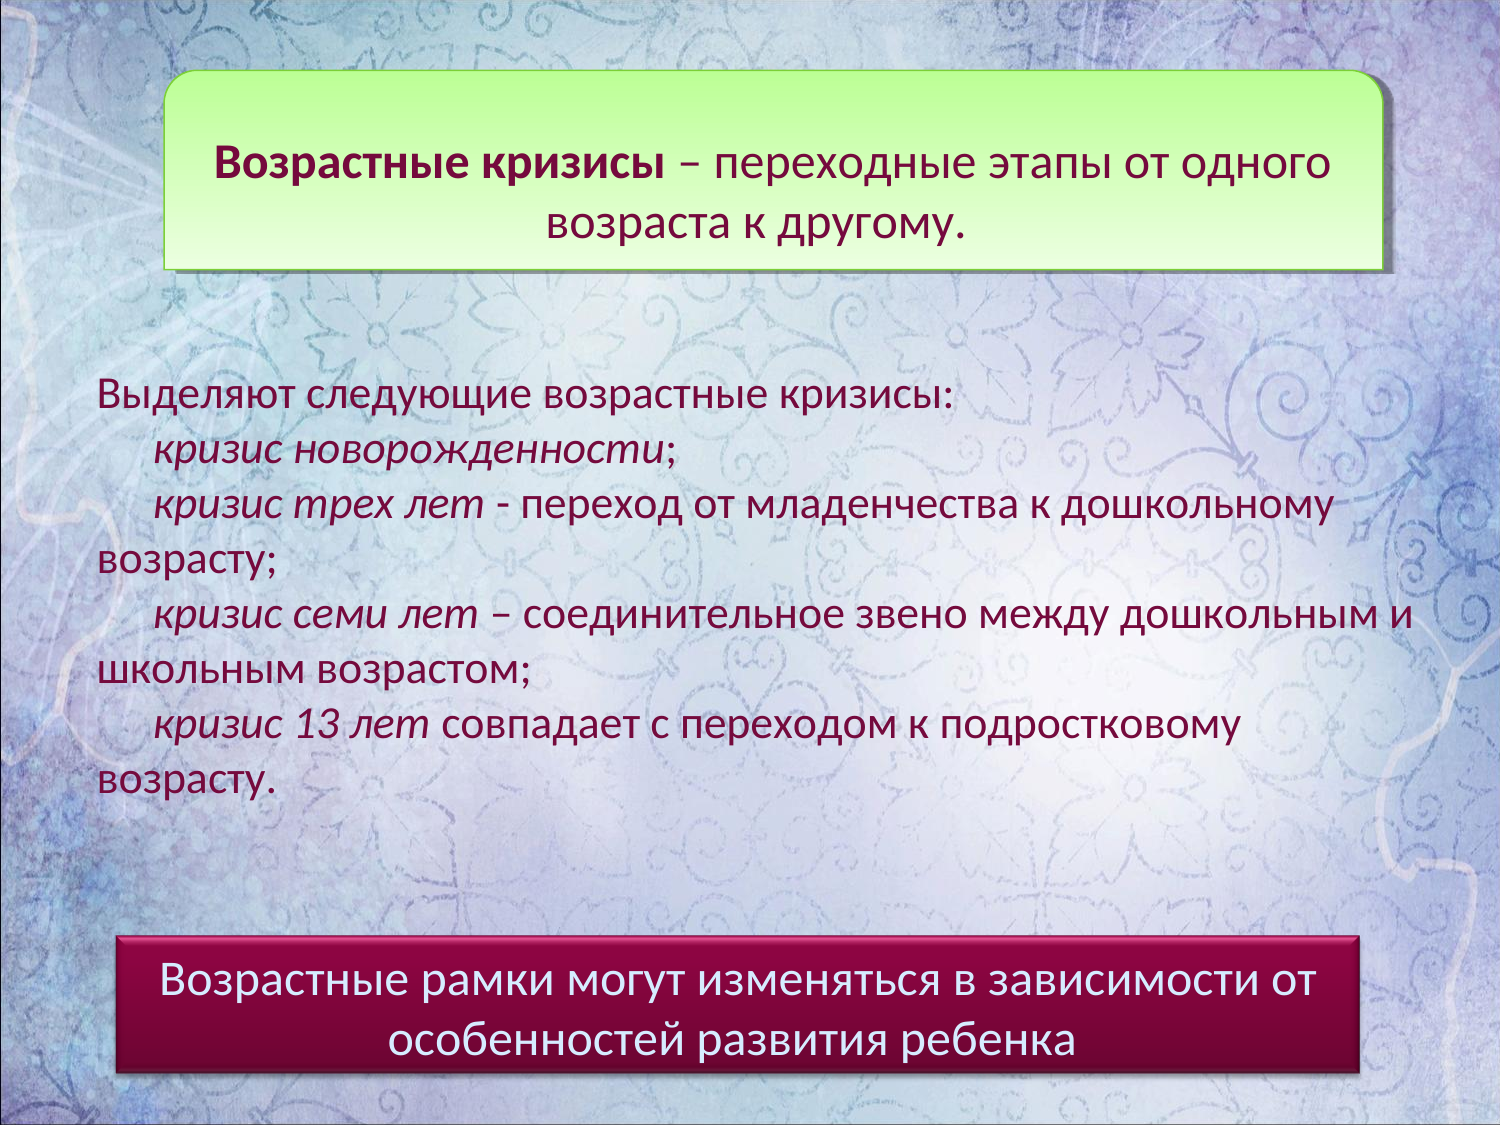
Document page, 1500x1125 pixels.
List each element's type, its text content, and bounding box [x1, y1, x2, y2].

picture [0, 0, 1500, 1125]
text_box [164, 70, 1383, 120]
text_box Возрастные рамки могут изменяться в зависимости от особенностей развития ребенка [117, 937, 1360, 1073]
text_box Возрастные кризисы – переходные этапы от одного возраста к другому. Выделяют следующие возрастные кризисы:  кризис новорожденности;  кризис трех лет - переход от младенчества к дошкольному возрасту;  кризис семи лет – соединительное звено между дошкольным и школьным возрастом;  кризис 13 лет совпадает с переходом к подростковому возрасту. [81, 120, 1442, 811]
